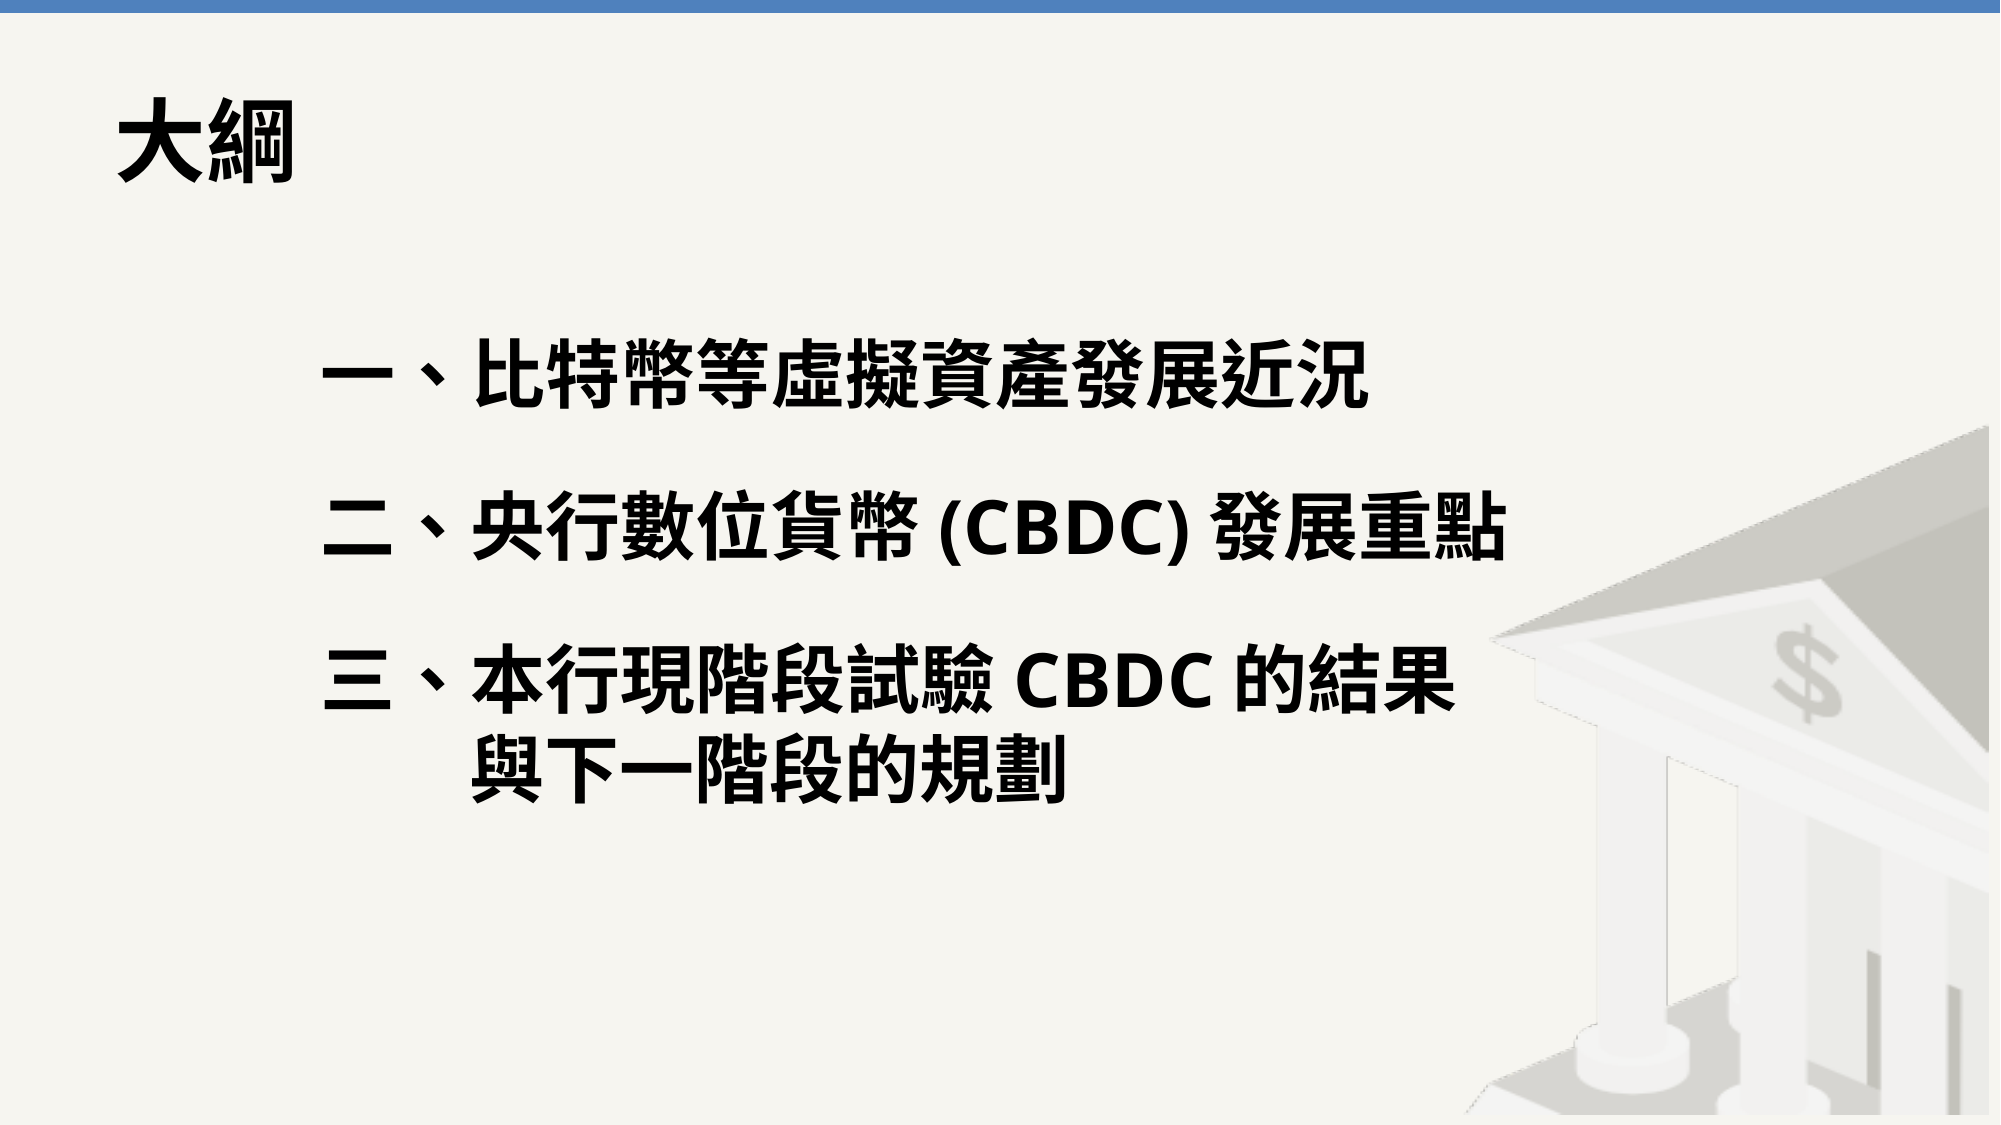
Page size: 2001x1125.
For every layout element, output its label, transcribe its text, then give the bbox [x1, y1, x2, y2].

picture [1409, 339, 1989, 1115]
text_box 一、比特幣等虛擬資產發展近況 二、央行數位貨幣(CBDC)發展重點 三、本行現階段試驗CBDC的結果與下一階段的規劃​ [305, 320, 1527, 820]
title 大綱 [99, 45, 340, 233]
